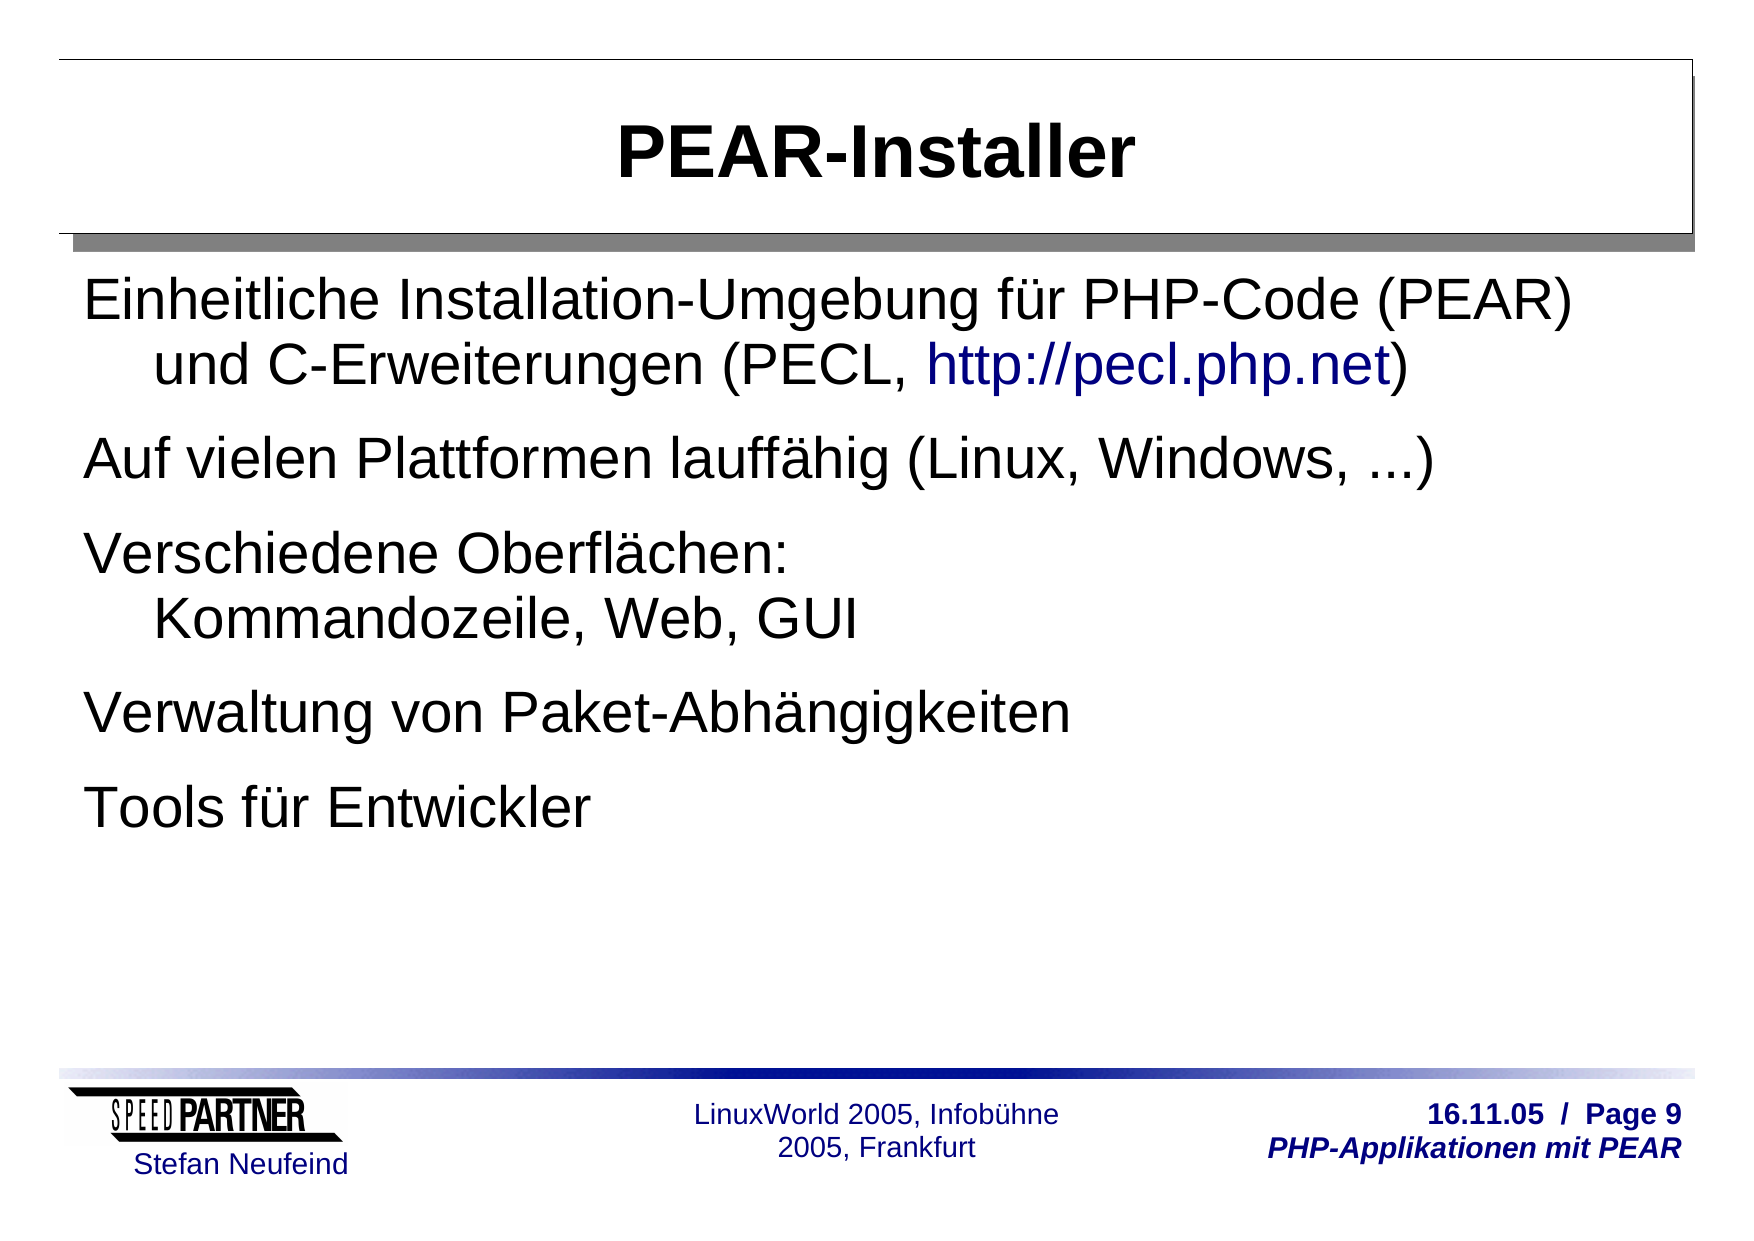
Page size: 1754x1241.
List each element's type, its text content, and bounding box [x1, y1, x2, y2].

title PEAR-Installer [59, 59, 1695, 244]
picture [59, 1068, 1695, 1079]
list Einheitliche Installation-Umgebung für PHP-Code (PEAR) und C-Erweiterungen (PECL, http://pecl.php.net) Auf vielen Plattformen lauffähig (Linux, Windows, ...) Verschiedene Oberflächen: Kommandozeile, Web, GUI Verwaltung von Paket-Abhängigkeiten Tools für Entwickler [71, 266, 1695, 1049]
picture [64, 1082, 348, 1146]
